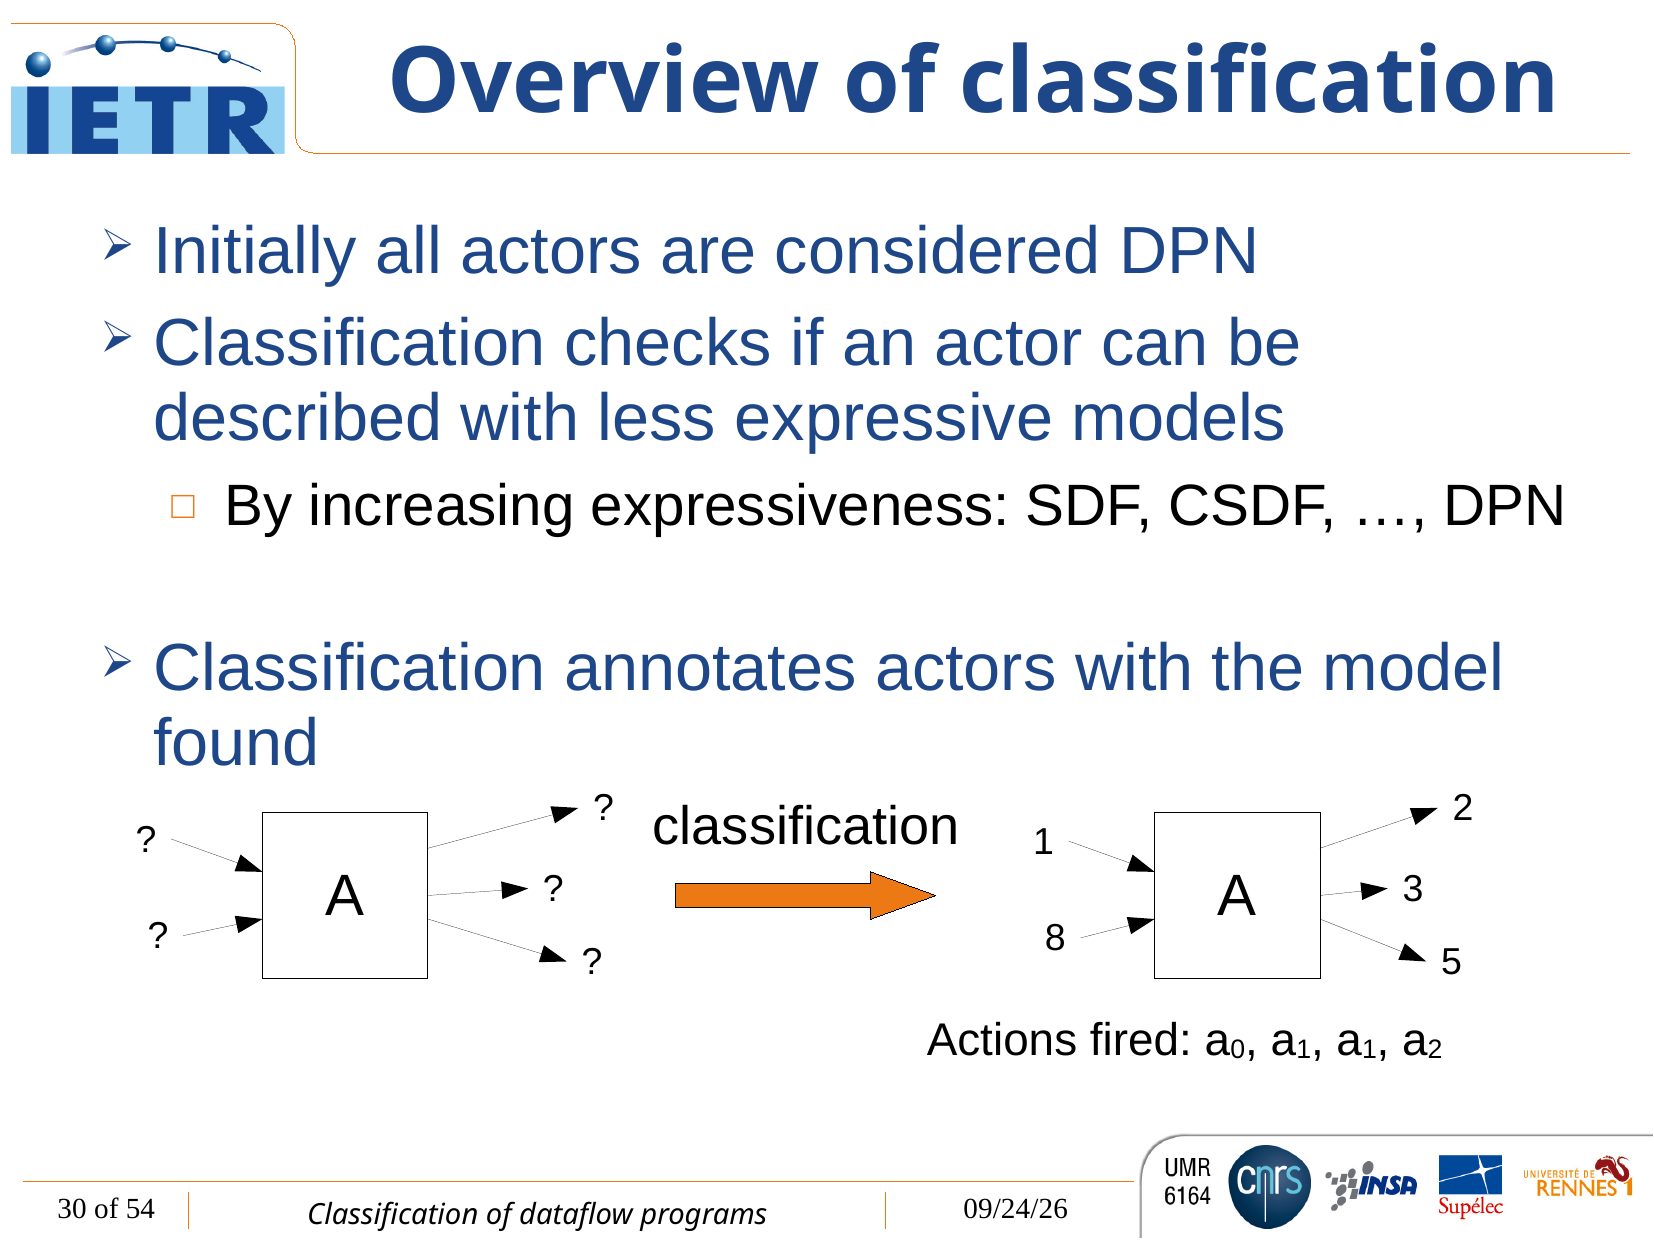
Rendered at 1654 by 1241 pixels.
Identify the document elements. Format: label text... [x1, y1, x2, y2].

text_box [675, 871, 936, 920]
text_box A [262, 812, 428, 979]
text_box classification [637, 788, 976, 864]
text_box ? [578, 779, 629, 837]
list Initially all actors are considered DPN Classification checks if an actor can be described with less expressive models By increasing expressiveness: SDF, CSDF, …, DPN Classification annotates actors with the model found [82, 212, 1571, 1111]
text_box ? [528, 860, 579, 917]
text_box ? [120, 810, 172, 868]
text_box Actions fired: a0, a1, a1, a2 [912, 1006, 1458, 1088]
picture [11, 35, 285, 154]
text_box ? [566, 933, 618, 990]
text_box 3 [1387, 860, 1439, 917]
text_box 2 [1437, 779, 1489, 837]
title Overview of classification [295, 0, 1654, 154]
text_box 8 [1030, 909, 1081, 967]
text_box A [1154, 812, 1321, 979]
picture [1139, 1133, 1653, 1238]
text_box 5 [1426, 933, 1477, 990]
text_box ? [132, 907, 184, 965]
text_box 1 [1018, 812, 1069, 870]
